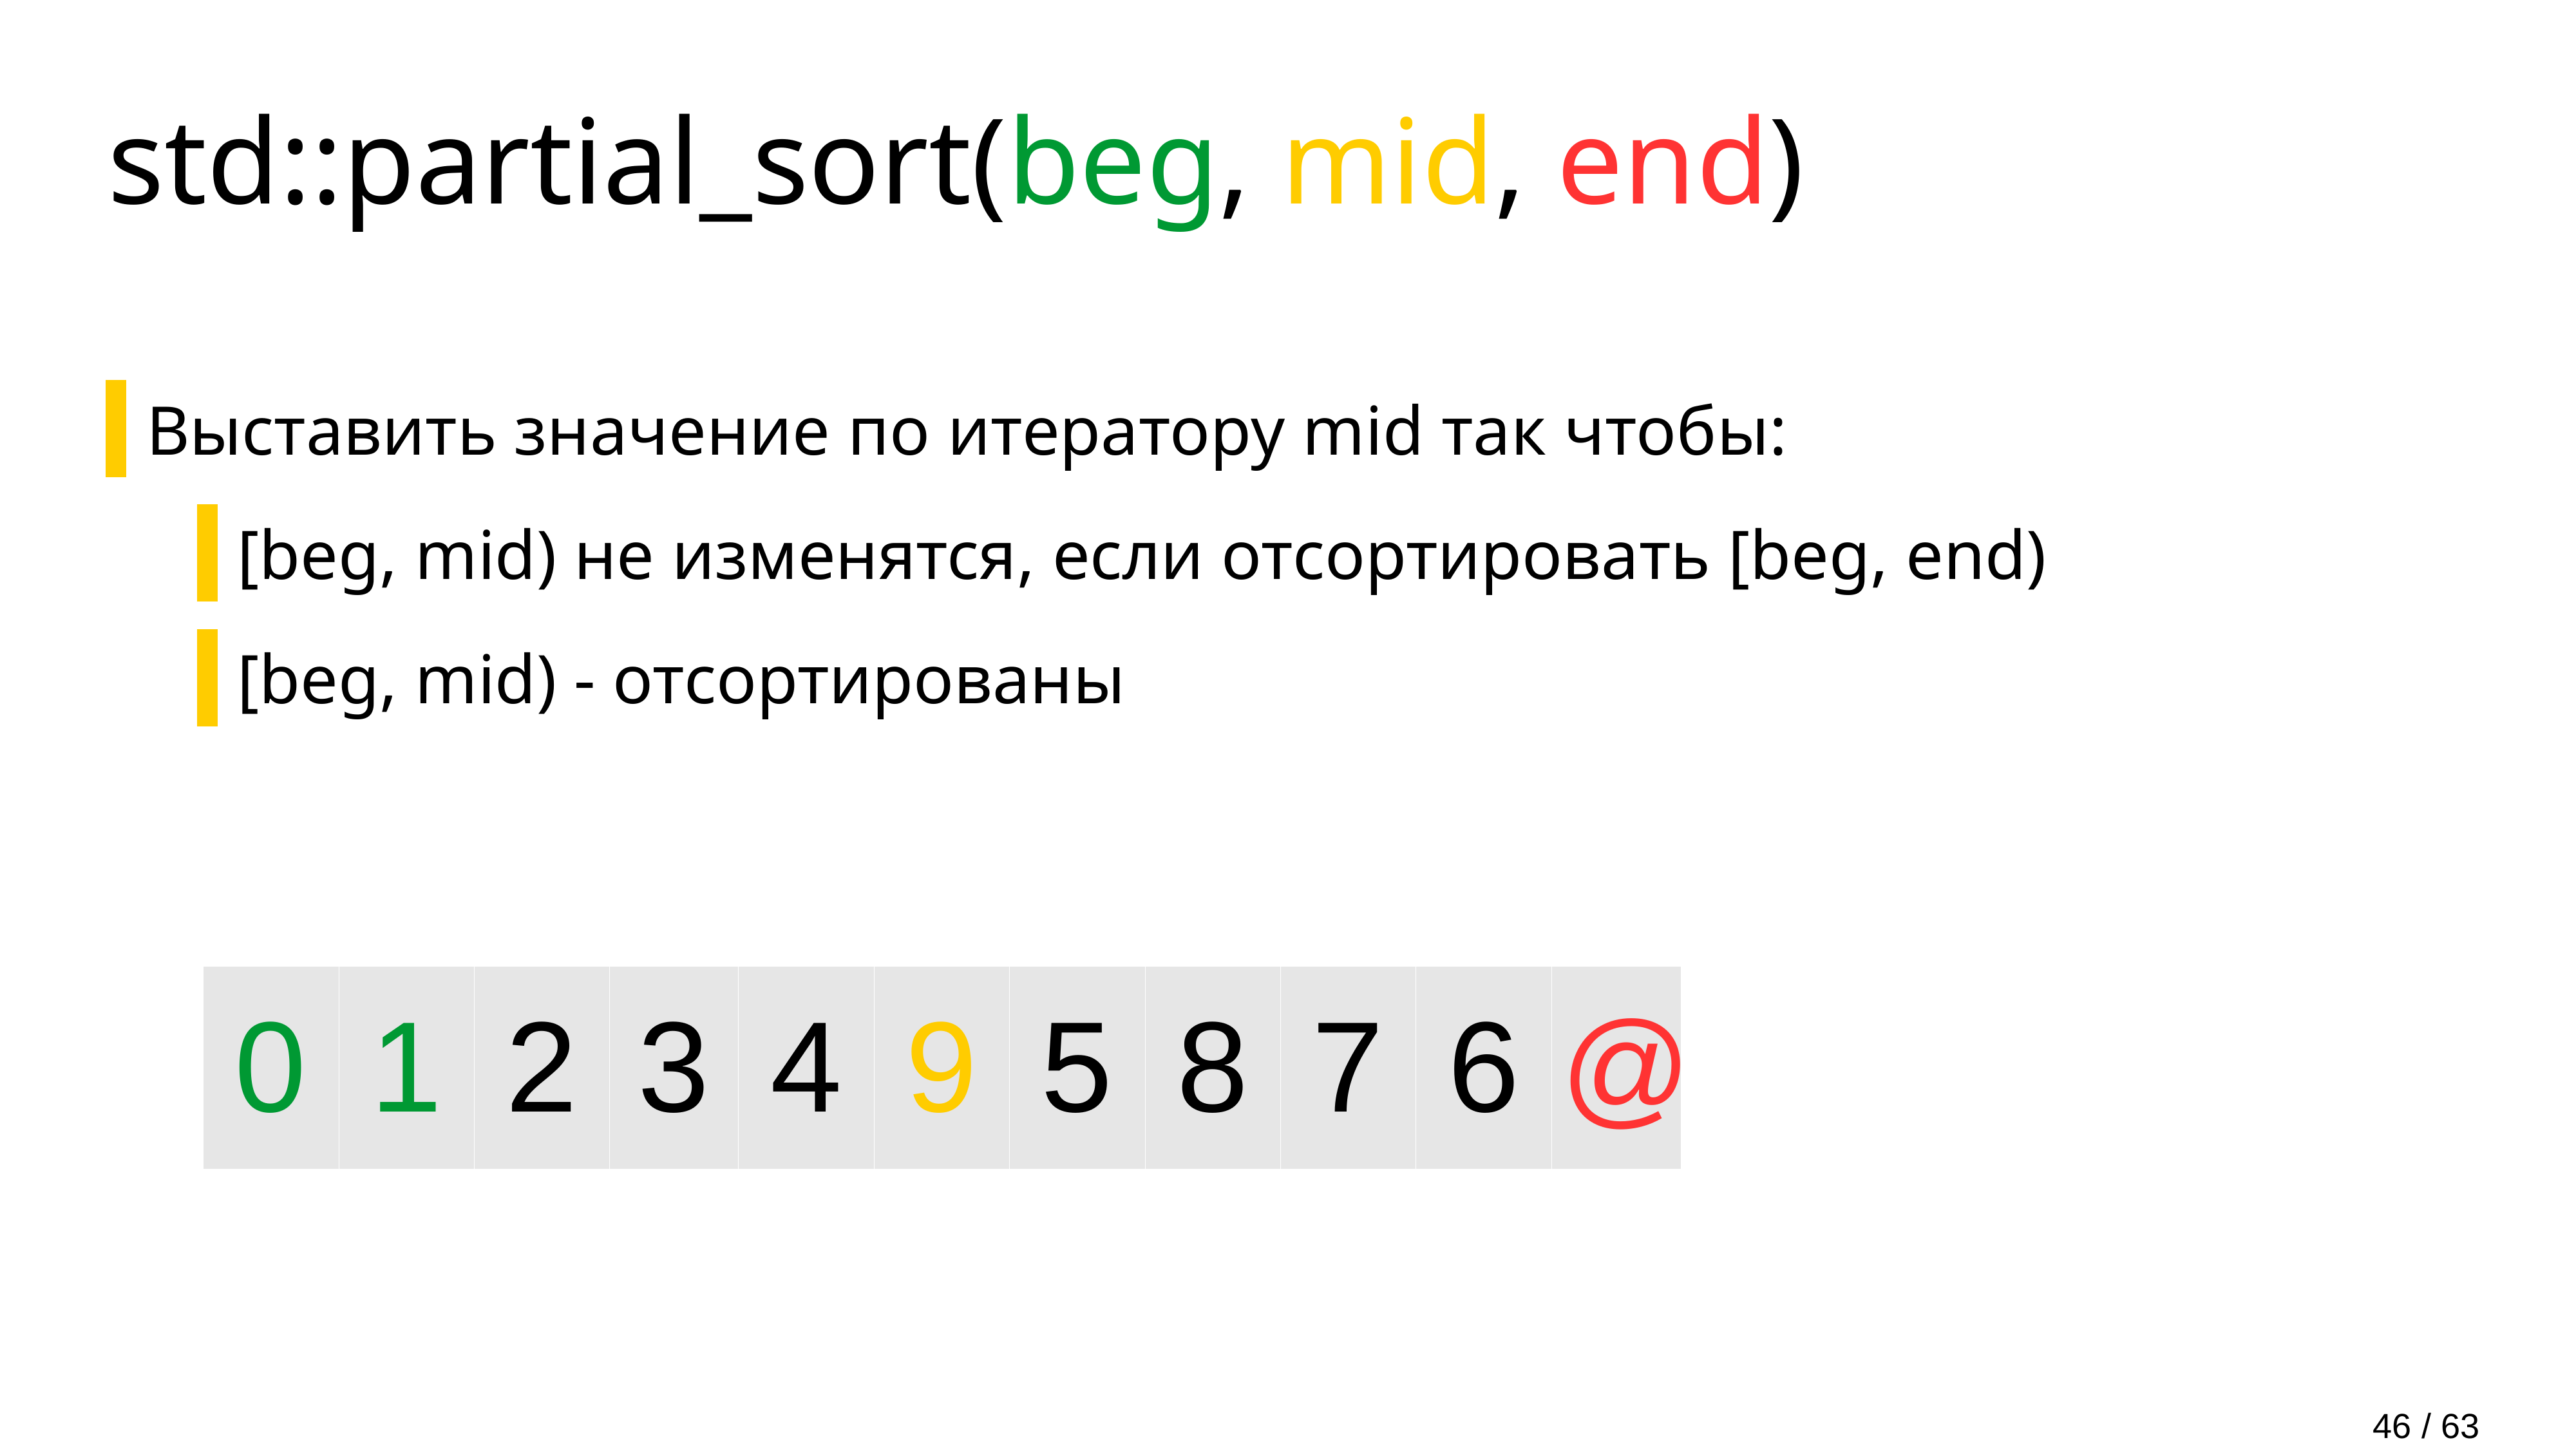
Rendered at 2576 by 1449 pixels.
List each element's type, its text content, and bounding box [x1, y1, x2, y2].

text_box <number> / 63 [2363, 1402, 2576, 1449]
table_header 8 [1146, 967, 1280, 1169]
text_box Выставить значение по итератору mid так чтобы: [beg, mid) не изменятся, если отсортировать [beg, end) [beg, mid) - отсортированы [96, 364, 2512, 1419]
table_header 5 [1010, 967, 1145, 1169]
table_header 3 [610, 967, 738, 1169]
table_header 4 [739, 967, 874, 1169]
table_header @ [1552, 967, 1681, 1169]
table_header 1 [339, 967, 474, 1169]
title std::partial_sort(beg, mid, end) [108, 80, 2468, 242]
table_header 7 [1281, 967, 1416, 1169]
table_header 2 [475, 967, 609, 1169]
table_header 0 [204, 967, 339, 1169]
table_header 9 [875, 967, 1009, 1169]
table_header 6 [1416, 967, 1551, 1169]
